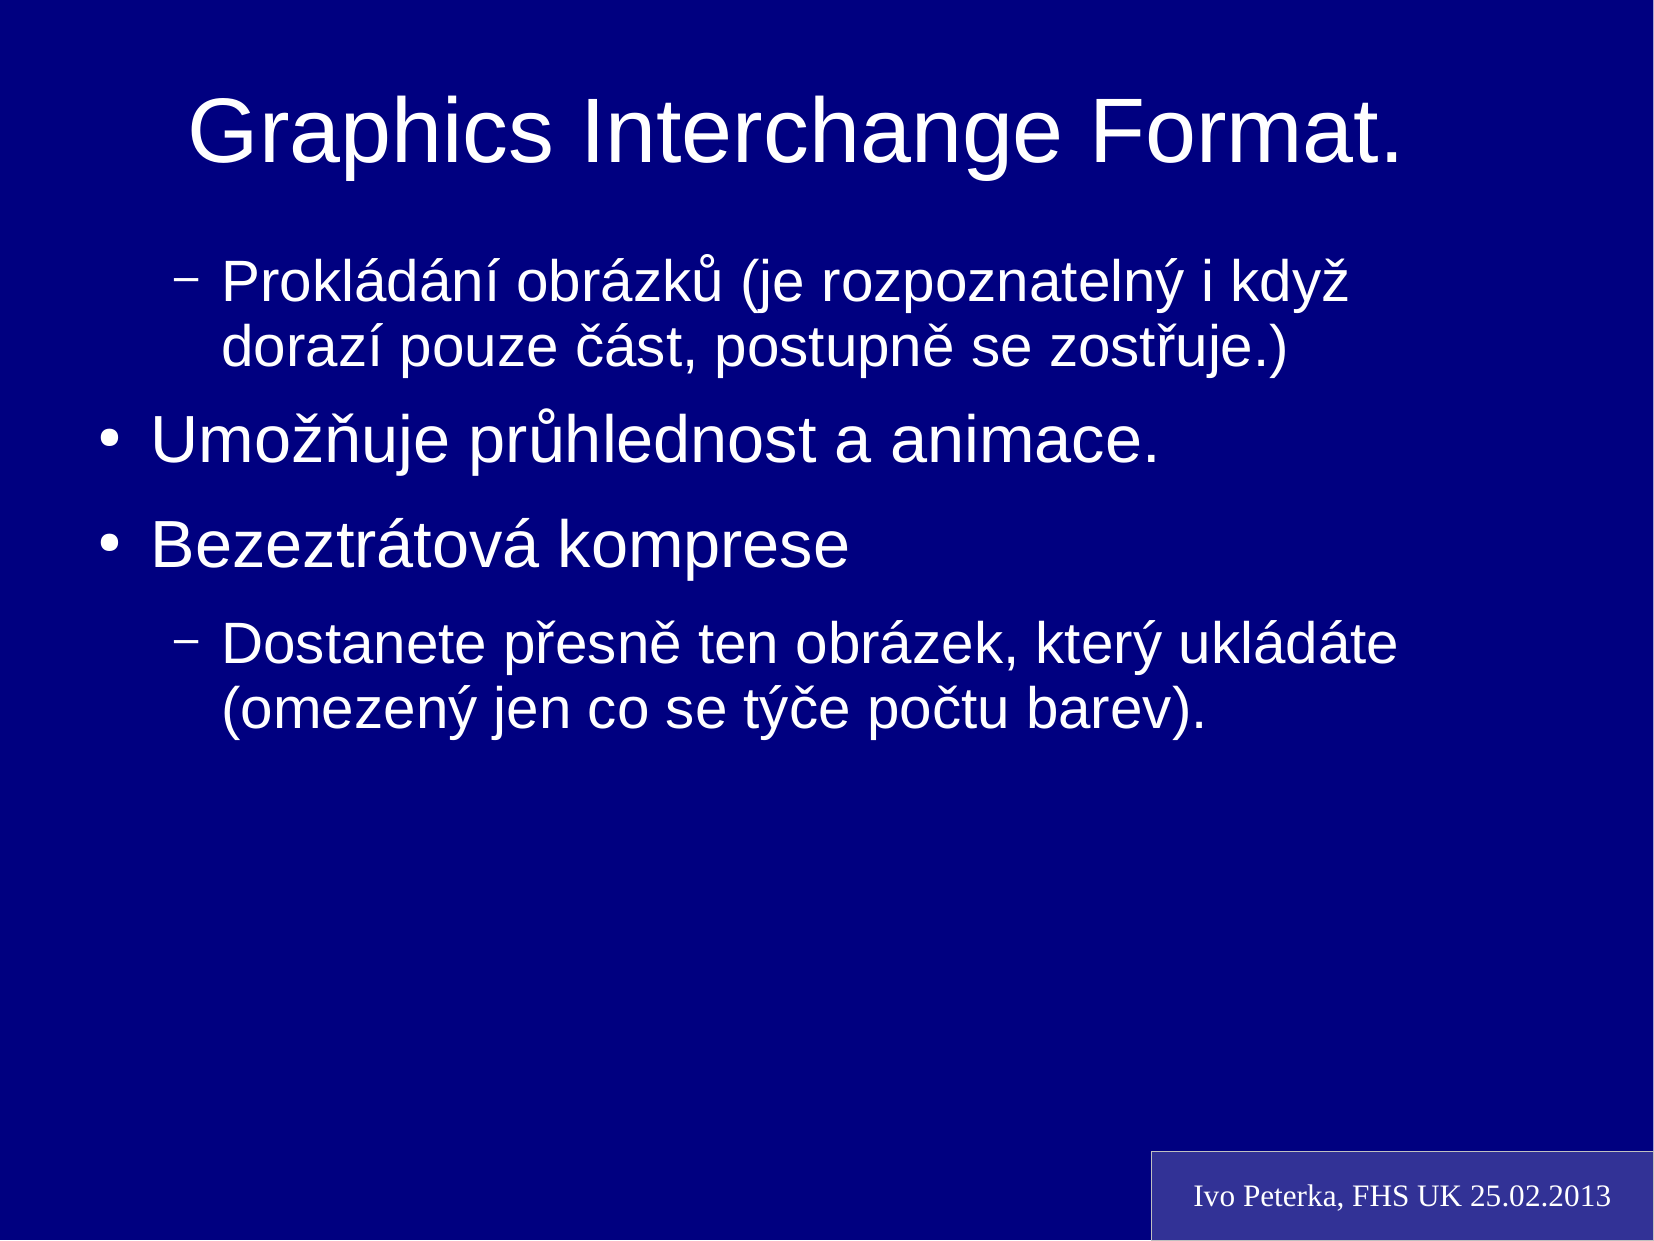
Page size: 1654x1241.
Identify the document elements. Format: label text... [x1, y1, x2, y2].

title Graphics Interchange Format. [79, 42, 1515, 220]
list Prokládání obrázků (je rozpoznatelný i když dorazí pouze část, postupně se zostřuje.) Umožňuje průhlednost a animace. Bezeztrátová komprese Dostanete přesně ten obrázek, který ukládáte (omezený jen co se týče počtu barev). [79, 248, 1515, 936]
